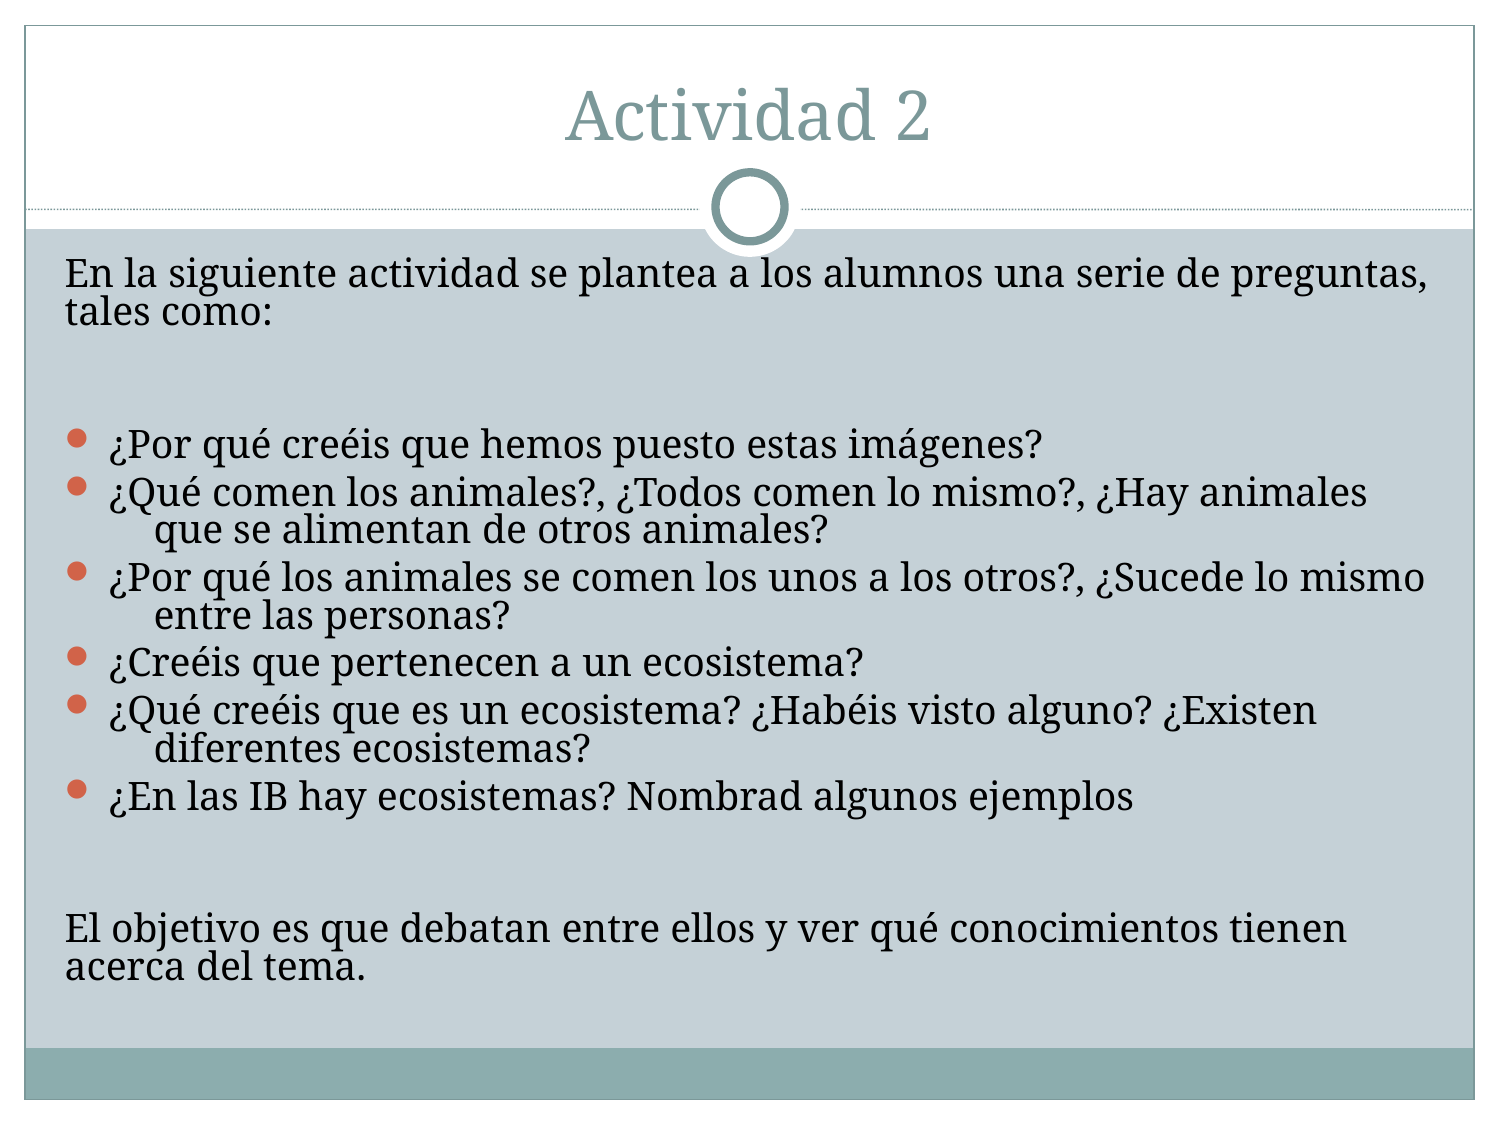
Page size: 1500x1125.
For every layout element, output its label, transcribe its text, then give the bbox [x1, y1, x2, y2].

list En la siguiente actividad se plantea a los alumnos una serie de preguntas, tales como: ¿Por qué creéis que hemos puesto estas imágenes? ¿Qué comen los animales?, ¿Todos comen lo mismo?, ¿Hay animales que se alimentan de otros animales? ¿Por qué los animales se comen los unos a los otros?, ¿Sucede lo mismo entre las personas? ¿Creéis que pertenecen a un ecosistema? ¿Qué creéis que es un ecosistema? ¿Habéis visto alguno? ¿Existen diferentes ecosistemas? ¿En las IB hay ecosistemas? Nombrad algunos ejemplos El objetivo es que debatan entre ellos y ver qué conocimientos tienen acerca del tema. [49, 250, 1445, 1001]
title Actividad 2 [49, 37, 1450, 162]
